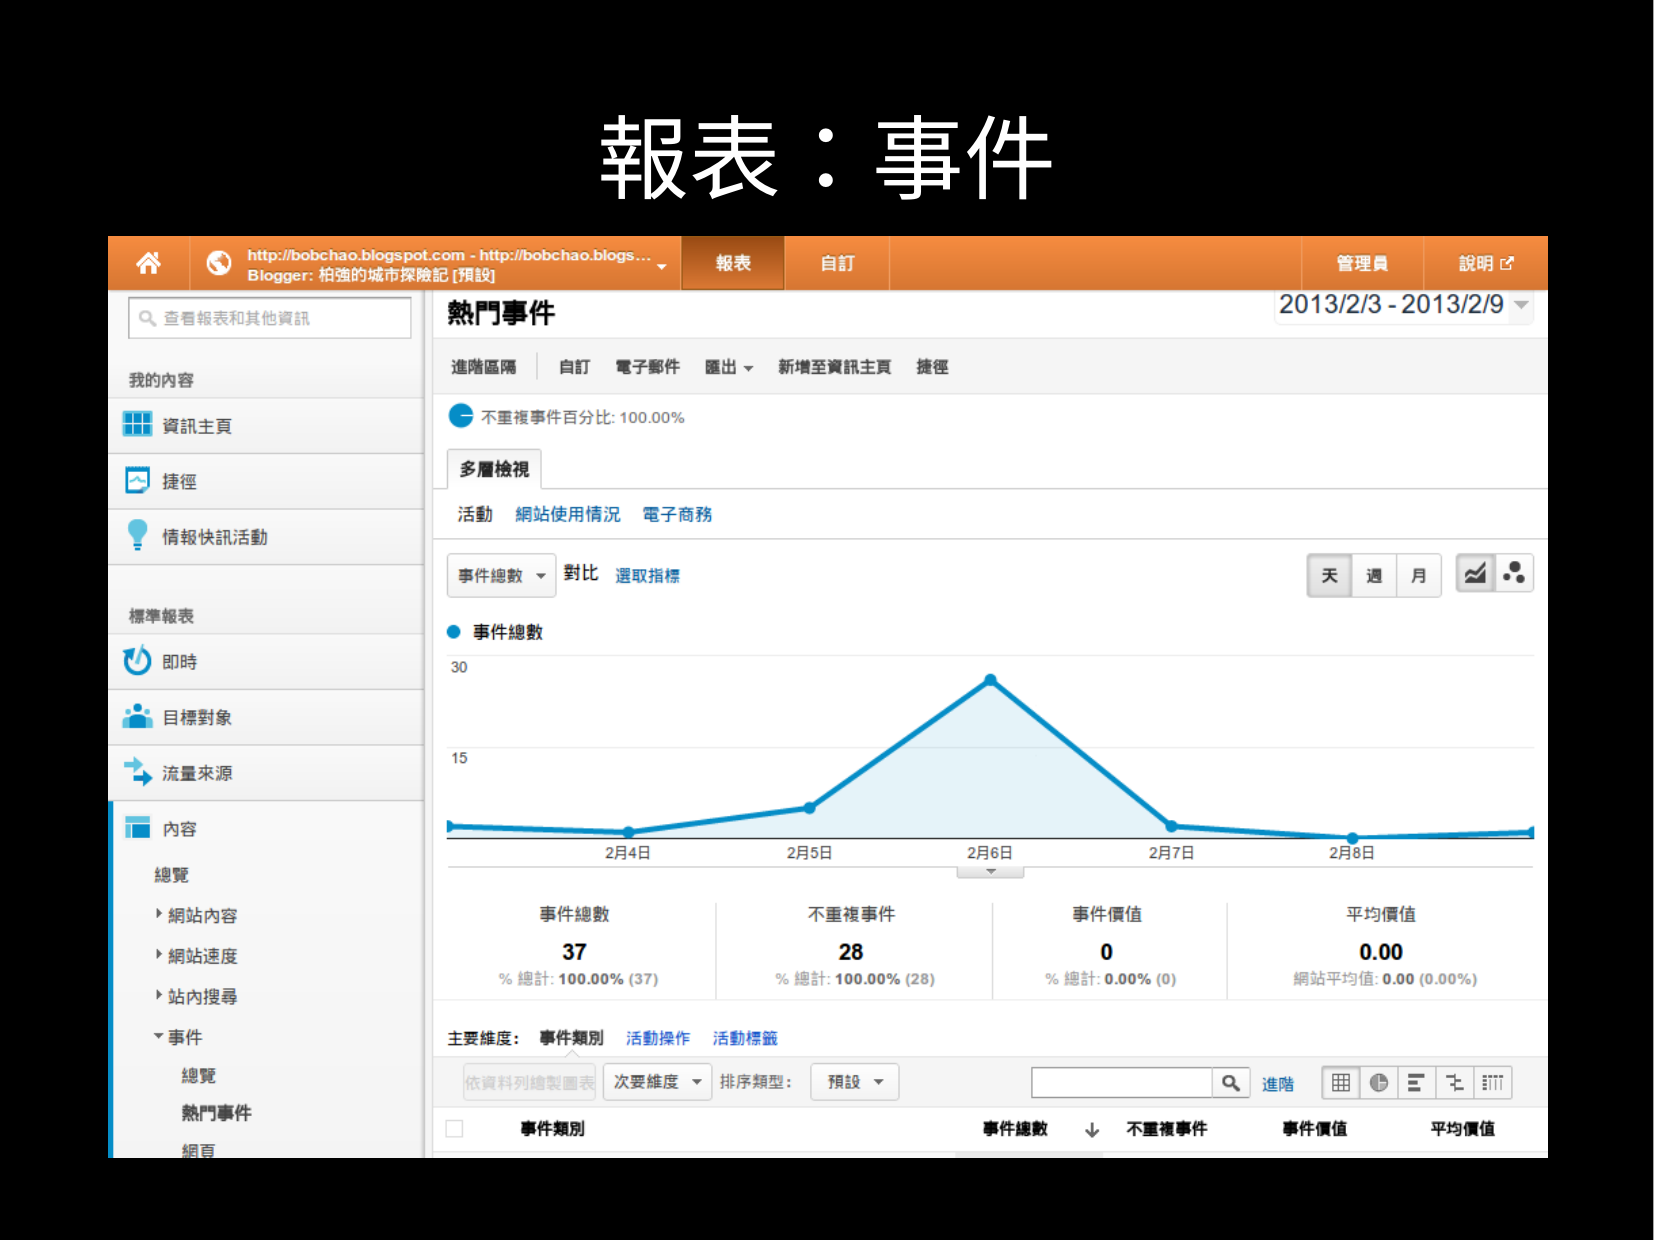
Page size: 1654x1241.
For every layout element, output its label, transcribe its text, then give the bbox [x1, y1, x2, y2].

title 報表：事件 [82, 49, 1571, 257]
picture [108, 236, 1548, 1158]
